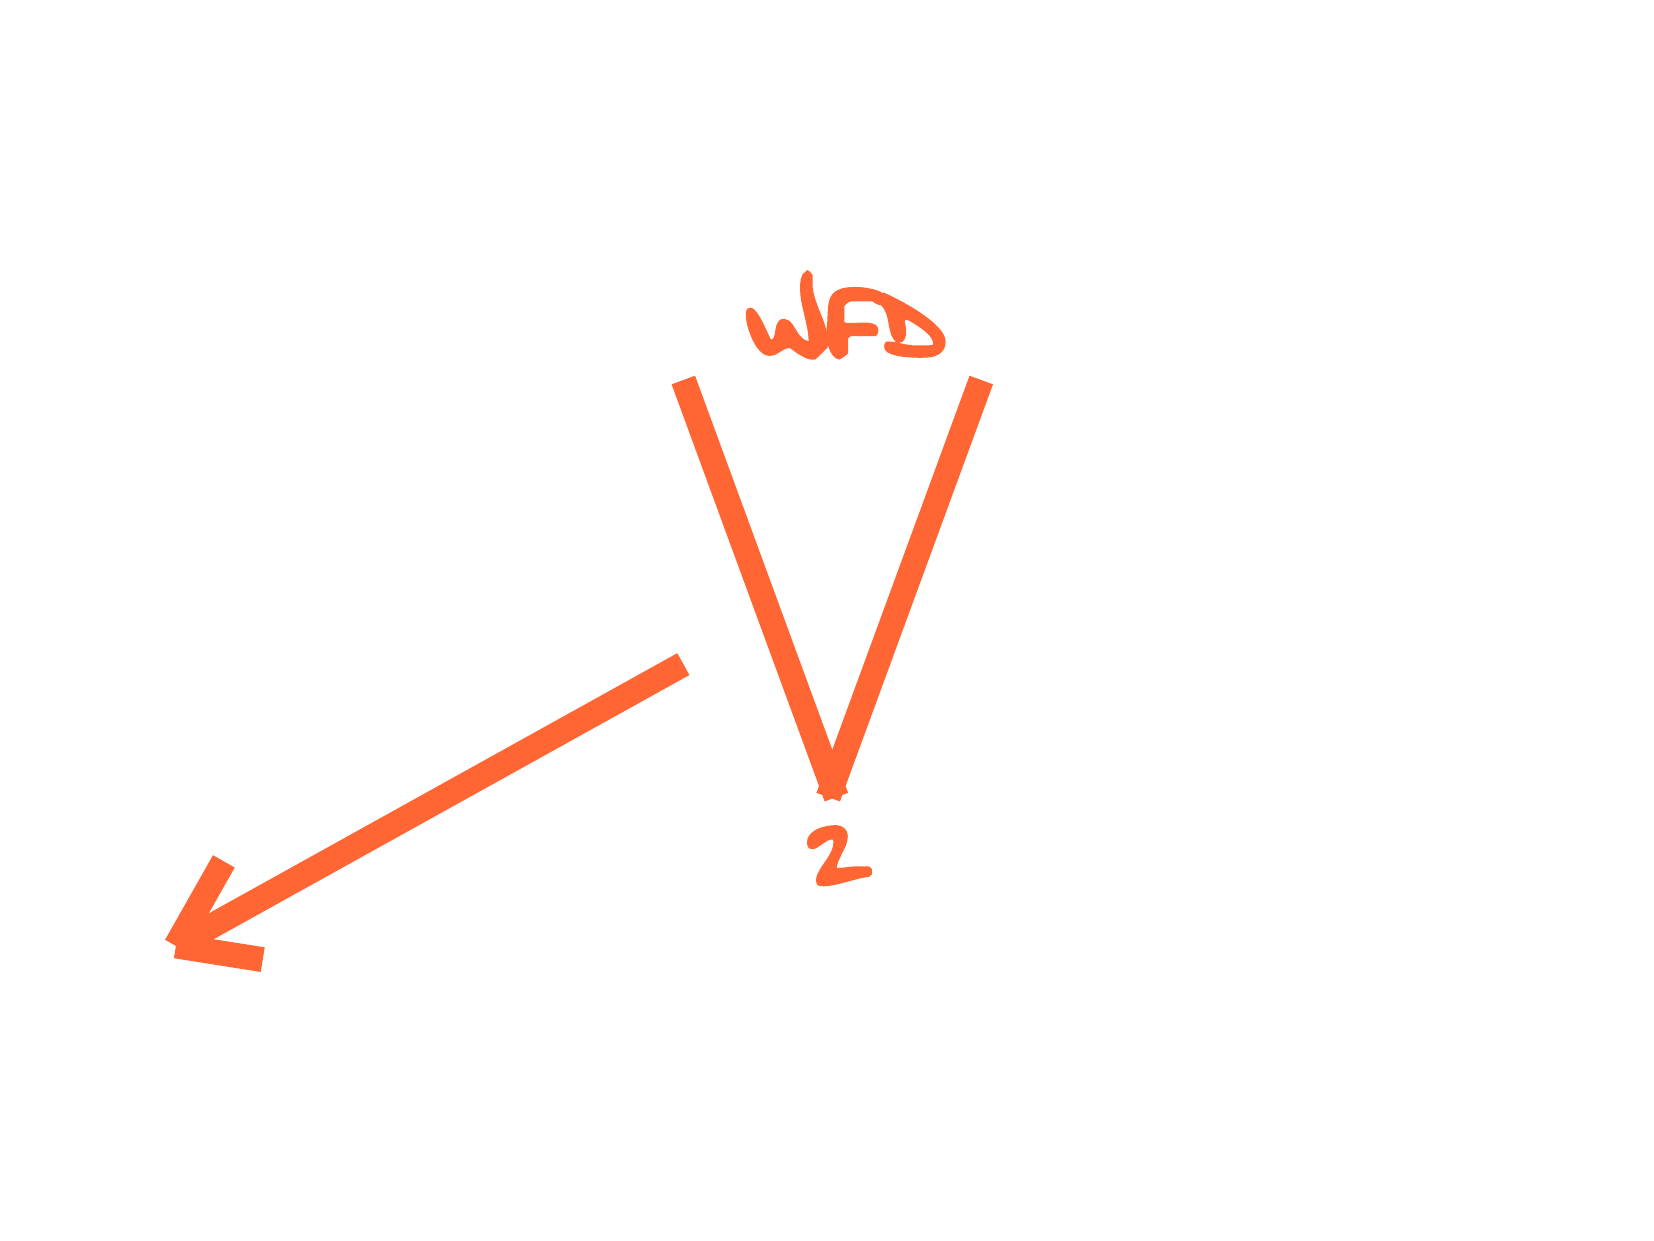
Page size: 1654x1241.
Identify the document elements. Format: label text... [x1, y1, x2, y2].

text_box 2 [792, 785, 881, 917]
text_box WFD [731, 258, 961, 390]
